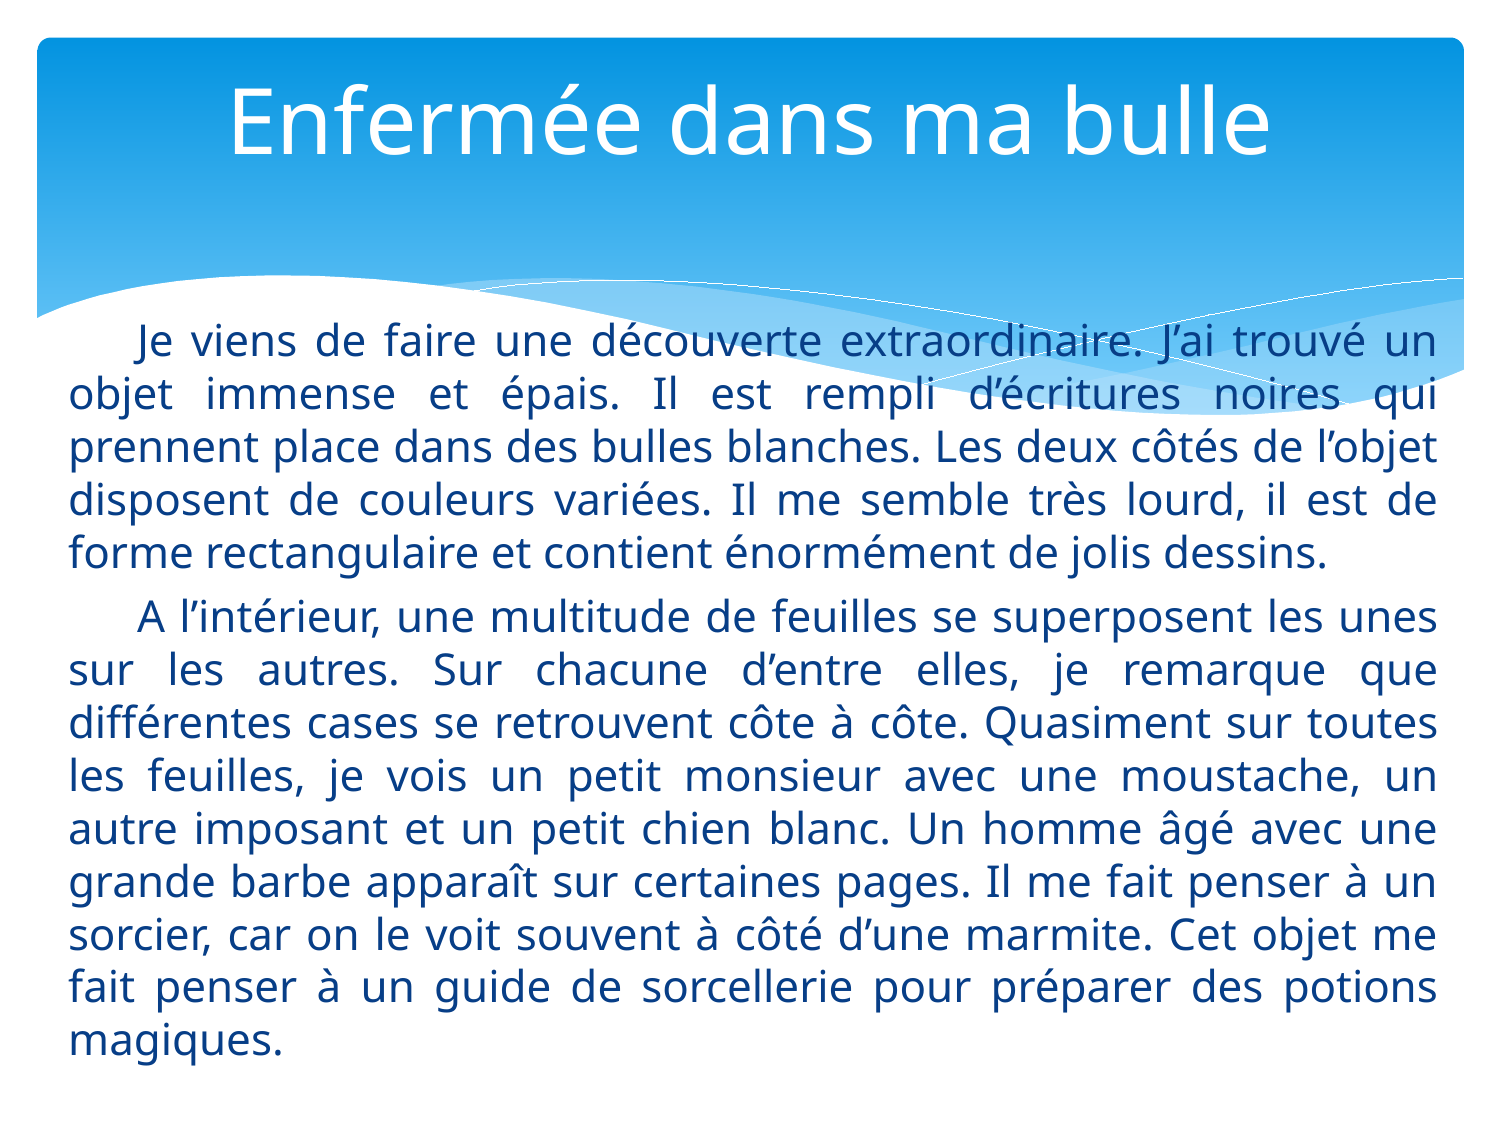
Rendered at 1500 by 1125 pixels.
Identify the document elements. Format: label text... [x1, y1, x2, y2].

list Je viens de faire une découverte extraordinaire. J’ai trouvé un objet immense et épais. Il est rempli d’écritures noires qui prennent place dans des bulles blanches. Les deux côtés de l’objet disposent de couleurs variées. Il me semble très lourd, il est de forme rectangulaire et contient énormément de jolis dessins. A l’intérieur, une multitude de feuilles se superposent les unes sur les autres. Sur chacune d’entre elles, je remarque que différentes cases se retrouvent côte à côte. Quasiment sur toutes les feuilles, je vois un petit monsieur avec une moustache, un autre imposant et un petit chien blanc. Un homme âgé avec une grande barbe apparaît sur certaines pages. Il me fait penser à un sorcier, car on le voit souvent à côté d’une marmite. Cet objet me fait penser à un guide de sorcellerie pour préparer des potions magiques. [53, 302, 1459, 1095]
title Enfermée dans ma bulle [75, 55, 1426, 262]
